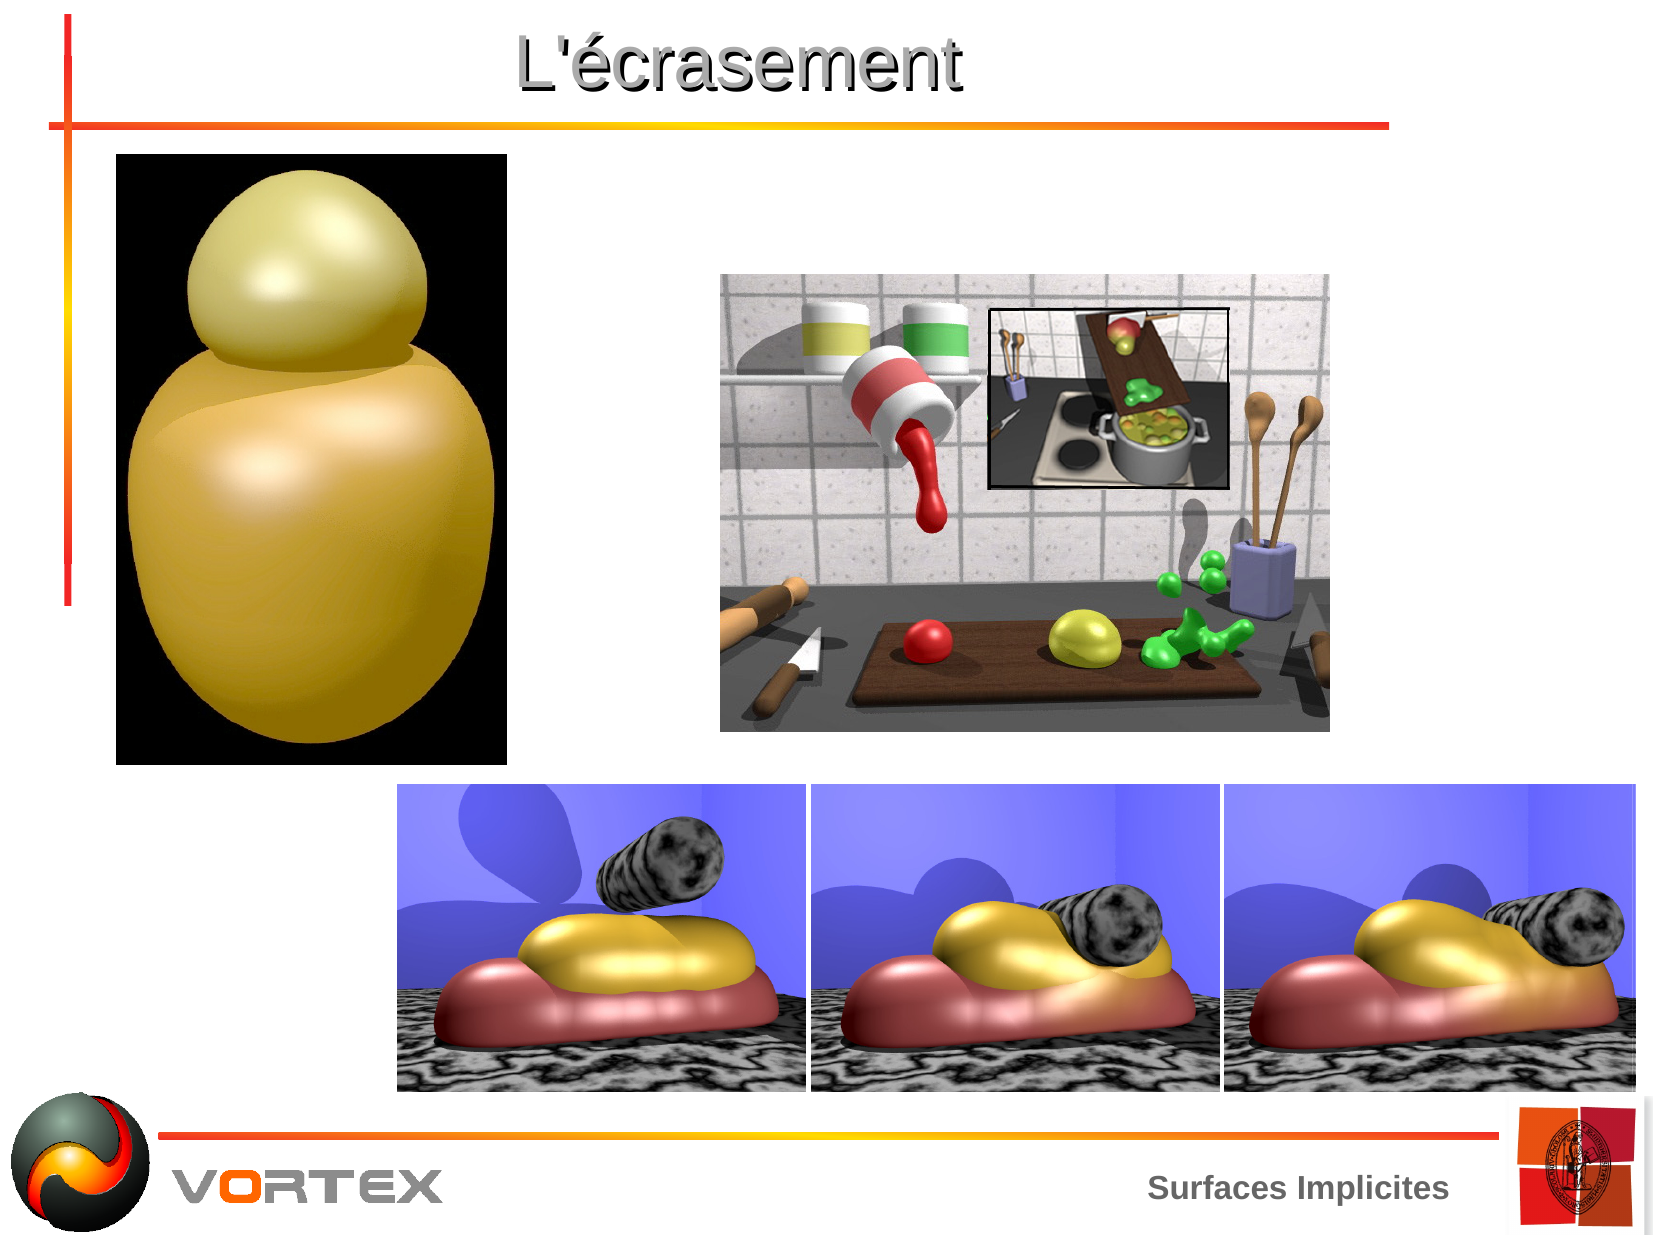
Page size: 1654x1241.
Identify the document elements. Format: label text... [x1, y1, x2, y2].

picture [720, 274, 1330, 732]
picture [11, 784, 1636, 1232]
title L'écrasement [82, 4, 1392, 120]
picture [116, 154, 507, 765]
picture [1505, 1096, 1653, 1235]
